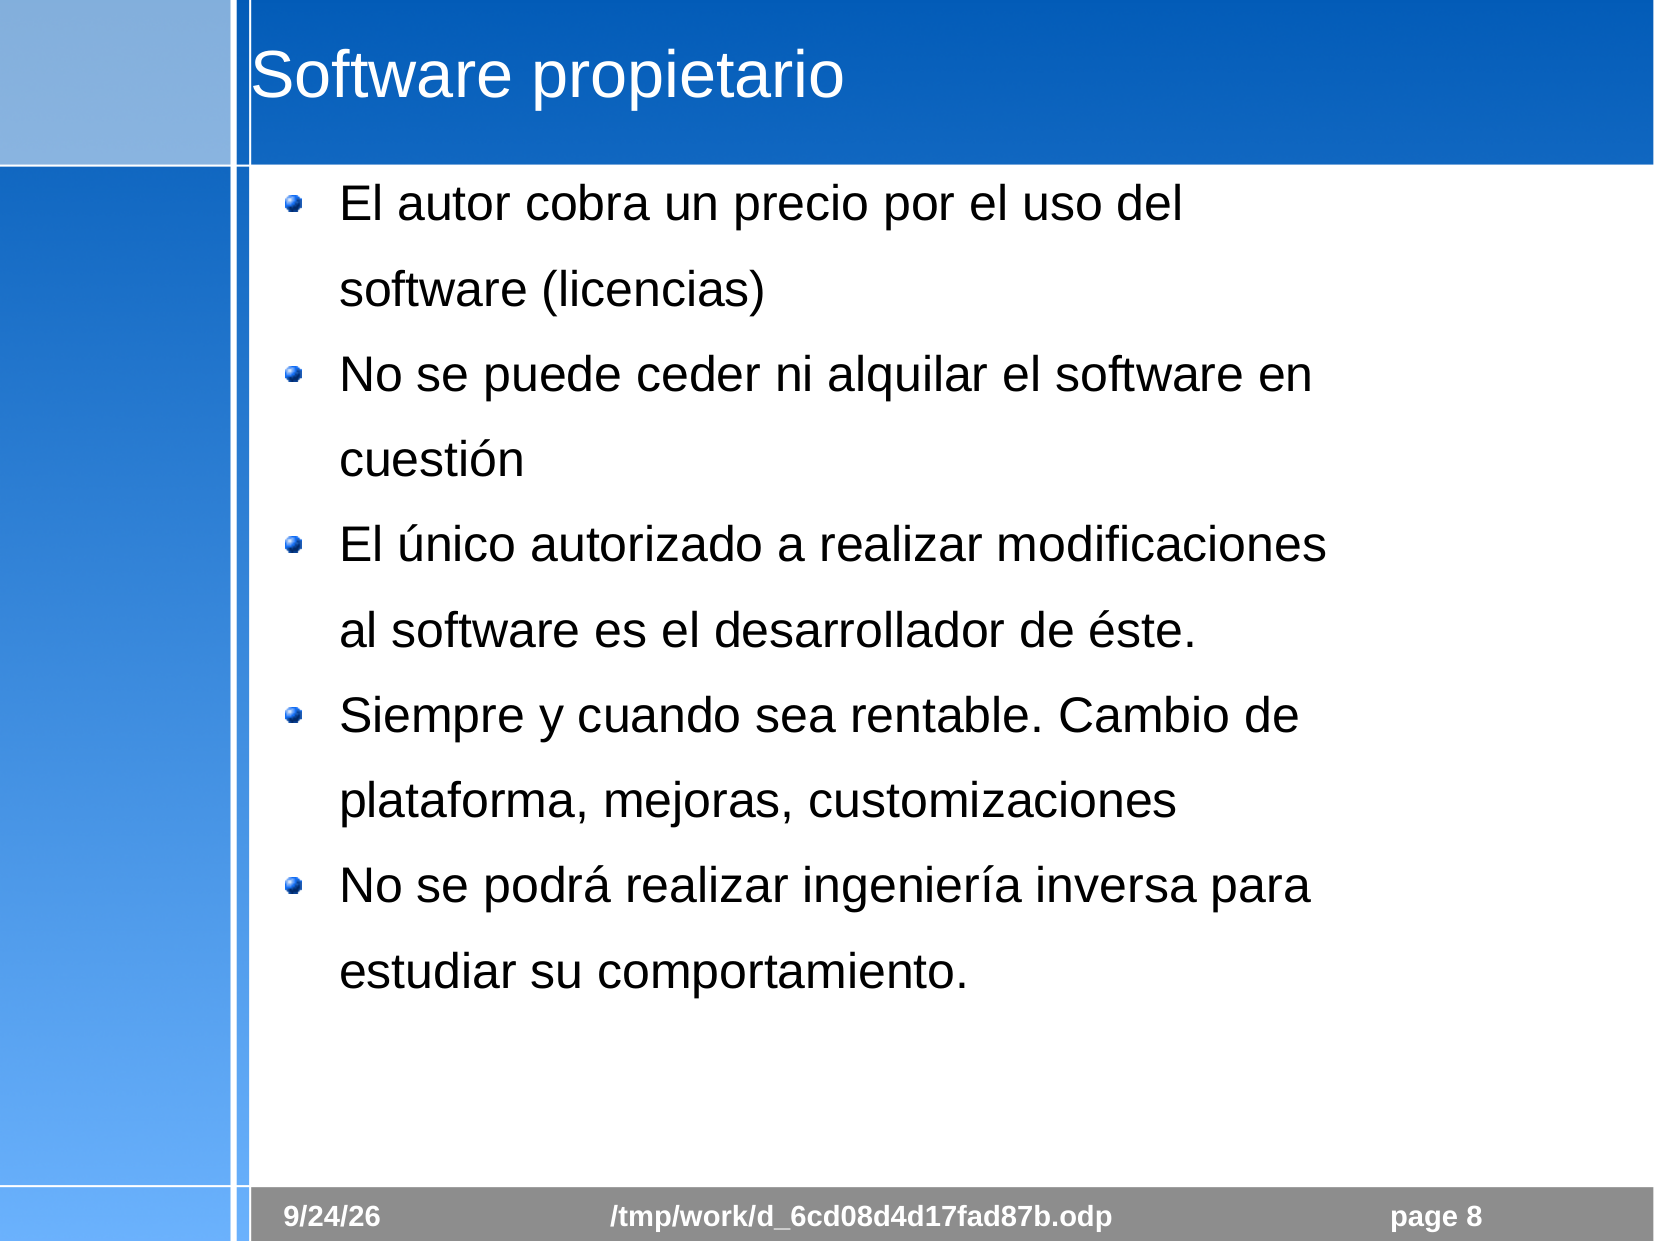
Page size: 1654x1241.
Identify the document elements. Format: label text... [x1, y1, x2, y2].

list El autor cobra un precio por el uso del software (licencias) No se puede ceder ni alquilar el software en cuestión El único autorizado a realizar modificaciones al software es el desarrollador de éste. Siempre y cuando sea rentable. Cambio de plataforma, mejoras, customizaciones No se podrá realizar ingeniería inversa para estudiar su comportamiento. [250, 175, 1477, 1036]
picture [0, 0, 1654, 1241]
title Software propietario [250, 19, 1477, 130]
